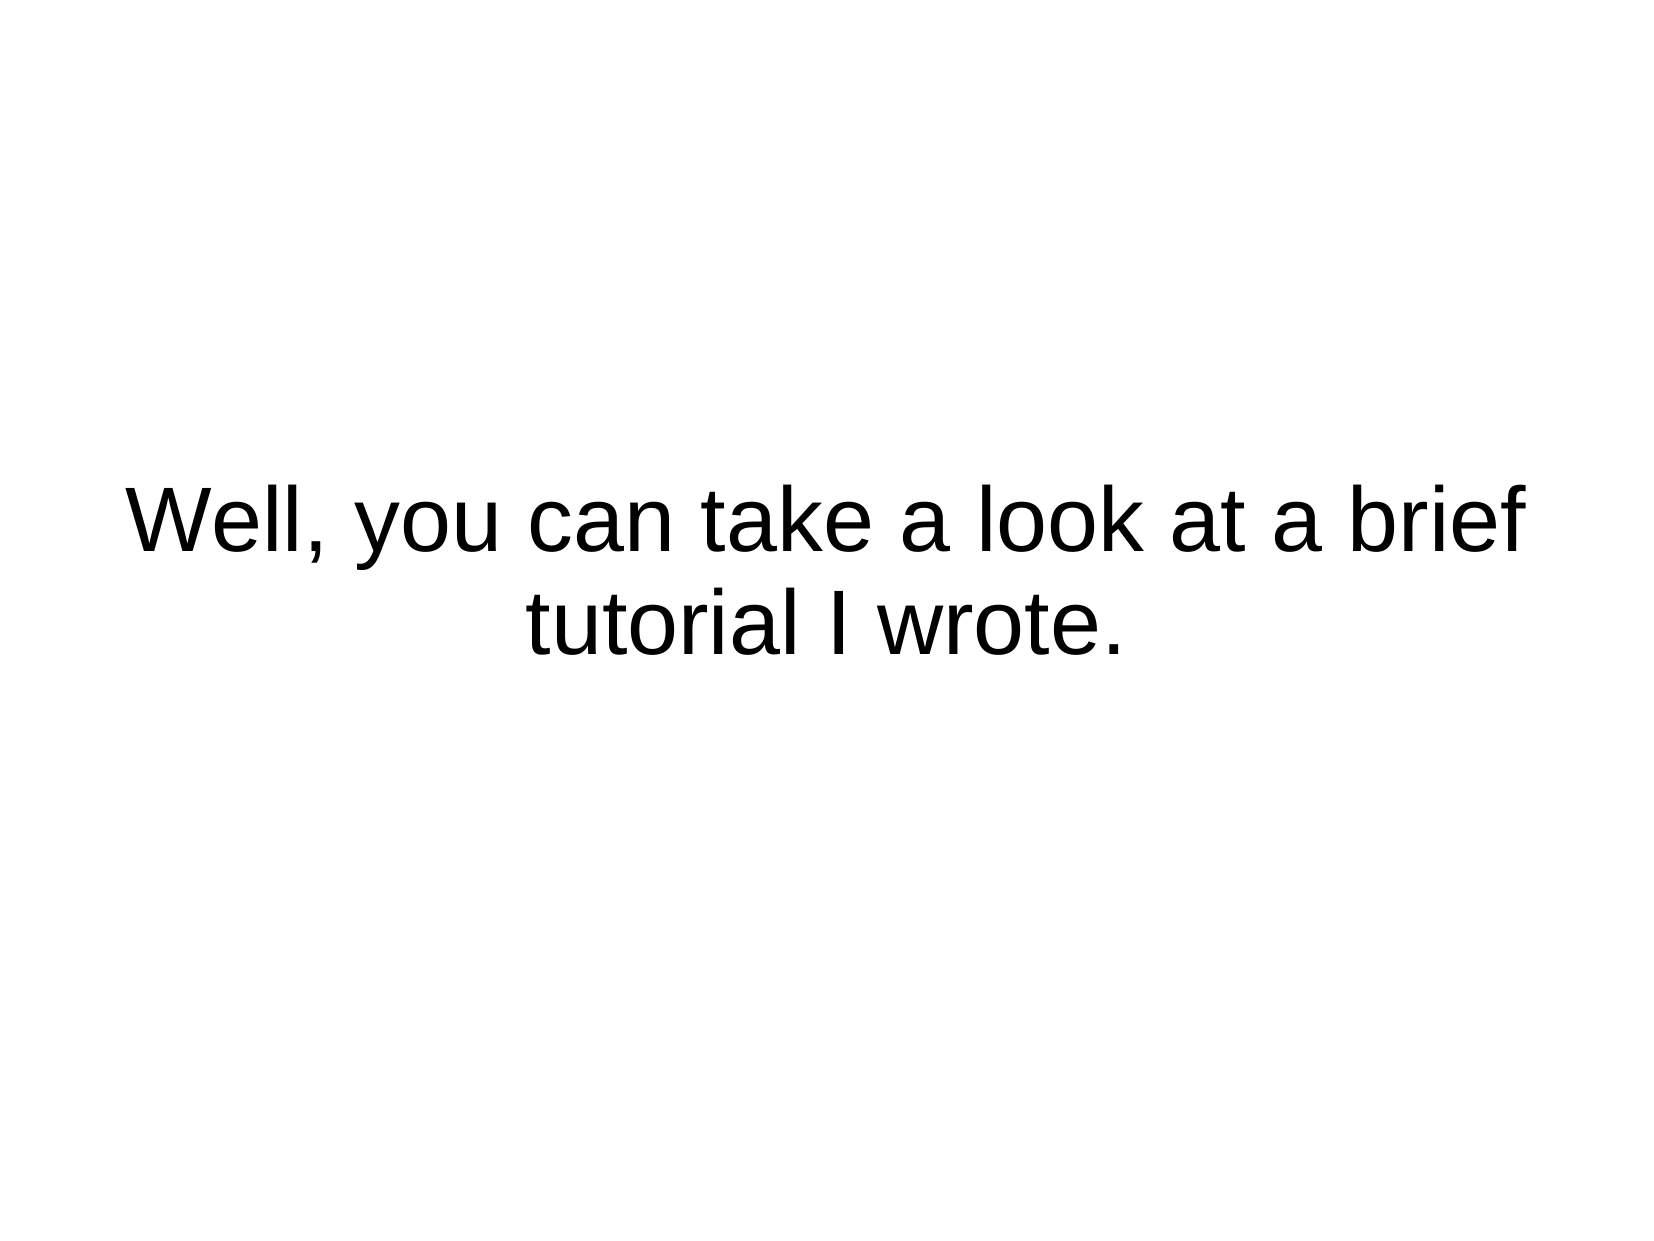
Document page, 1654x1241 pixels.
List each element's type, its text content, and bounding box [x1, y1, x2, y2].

title Well, you can take a look at a brief tutorial I wrote. [82, 50, 1571, 1093]
